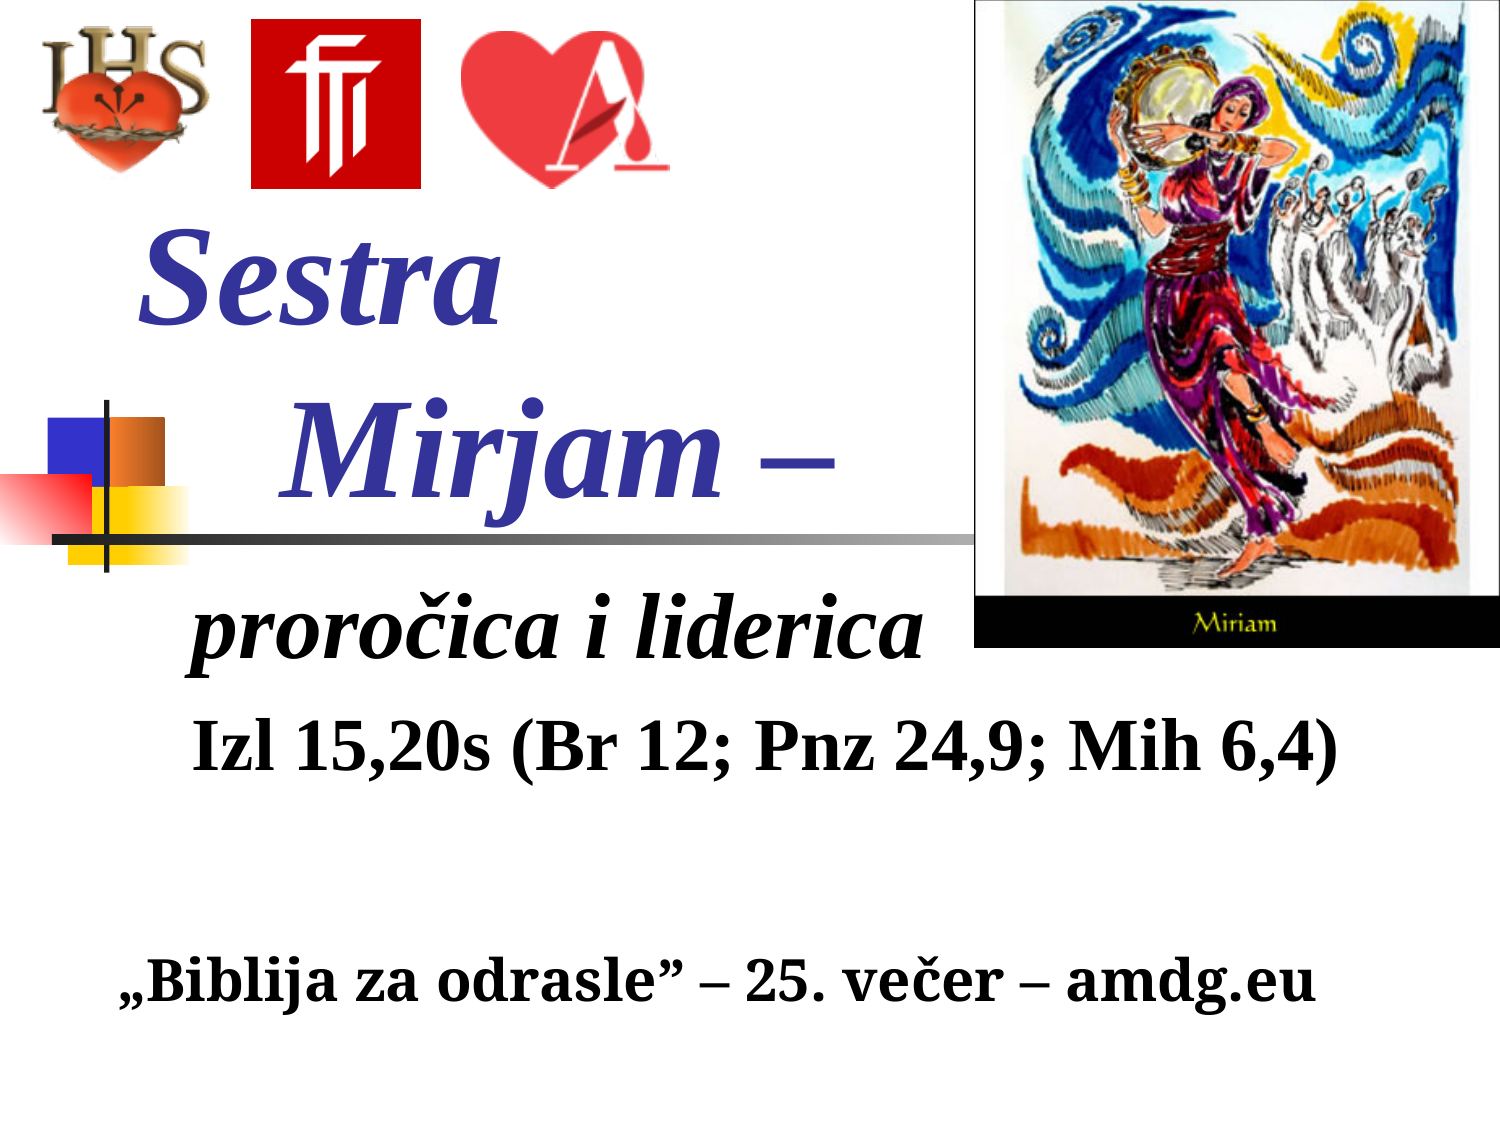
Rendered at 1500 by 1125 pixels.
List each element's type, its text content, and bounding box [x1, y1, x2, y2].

picture [251, 19, 421, 189]
text_box „Biblija za odrasle” – 25. večer – amdg.eu [103, 935, 1378, 1021]
picture [974, 0, 1500, 648]
title Sestra Mirjam – [121, 124, 974, 410]
picture [41, 9, 211, 180]
picture [461, 31, 670, 189]
subtitle proročica i liderica Izl 15,20s (Br 12; Pnz 24,9; Mih 6,4) [176, 556, 1447, 836]
